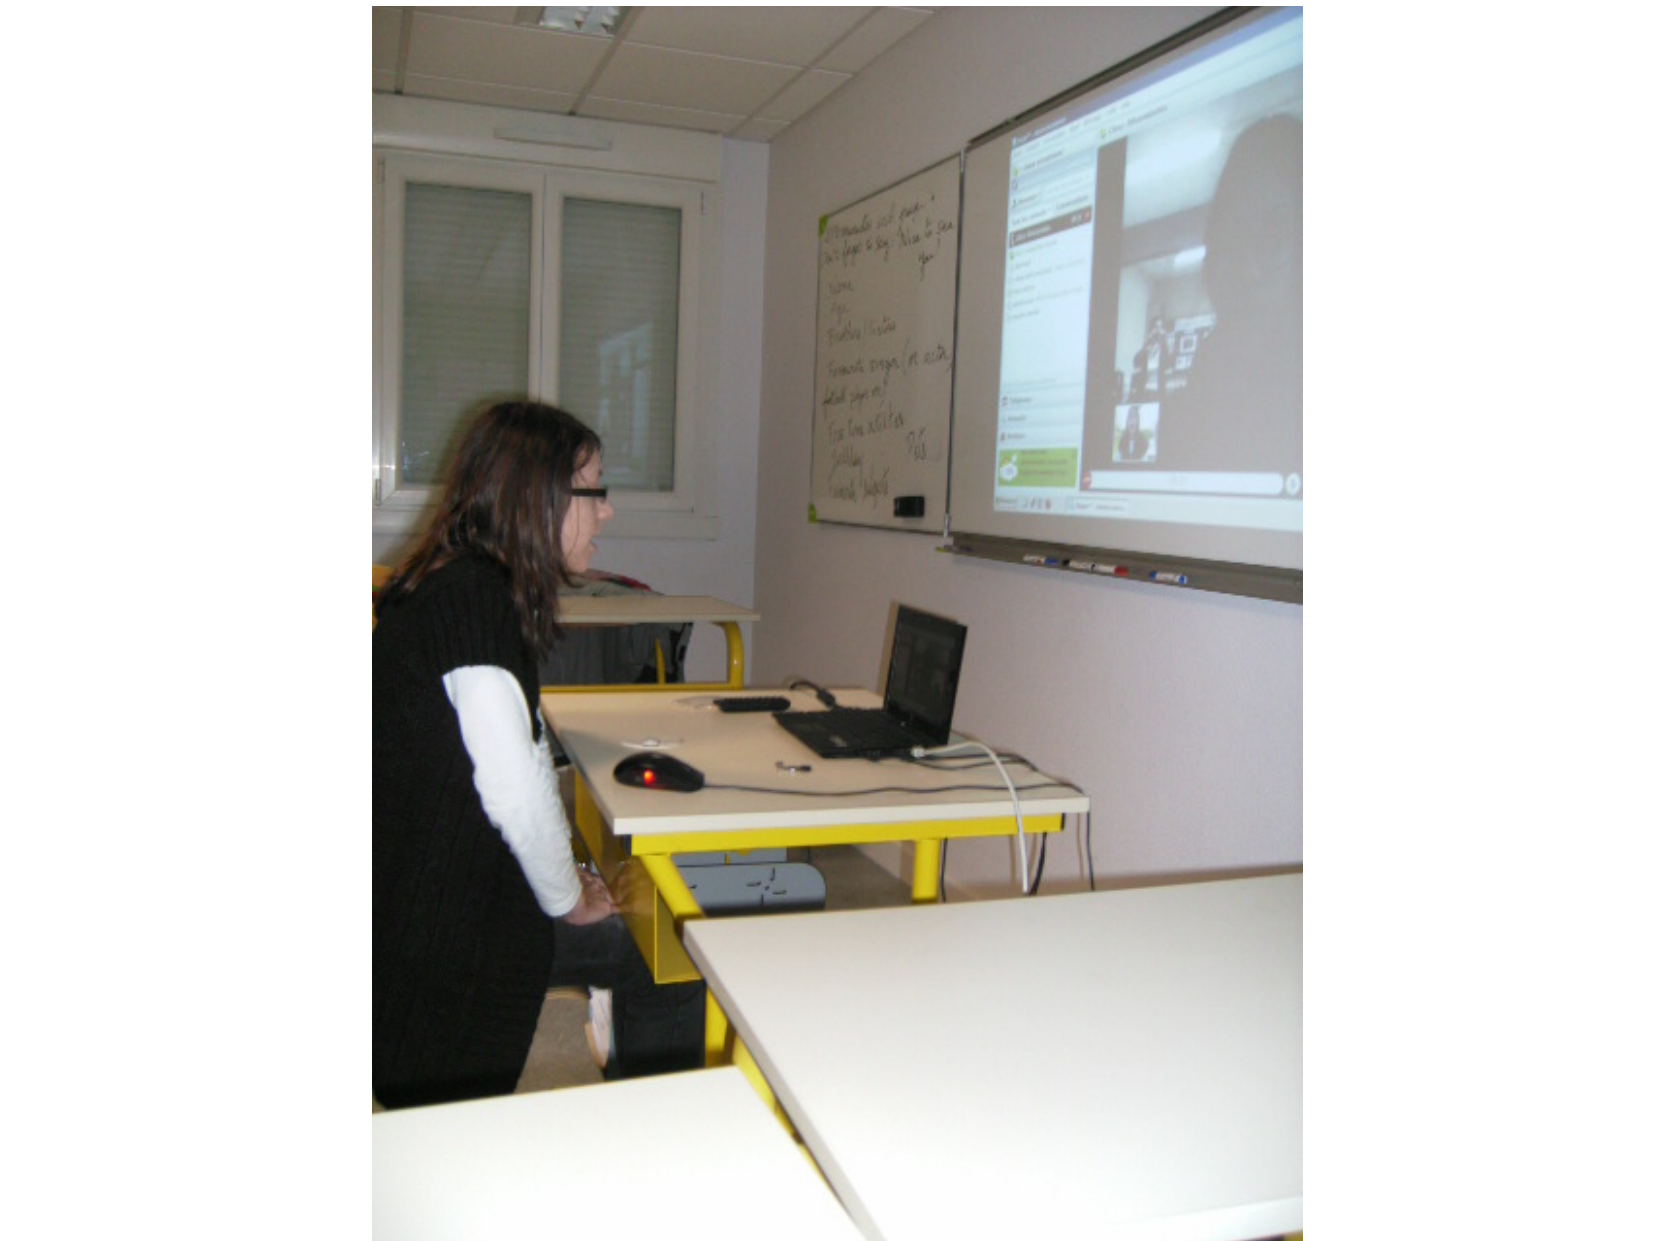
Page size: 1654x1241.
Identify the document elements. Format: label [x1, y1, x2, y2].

picture [372, 6, 1303, 1241]
